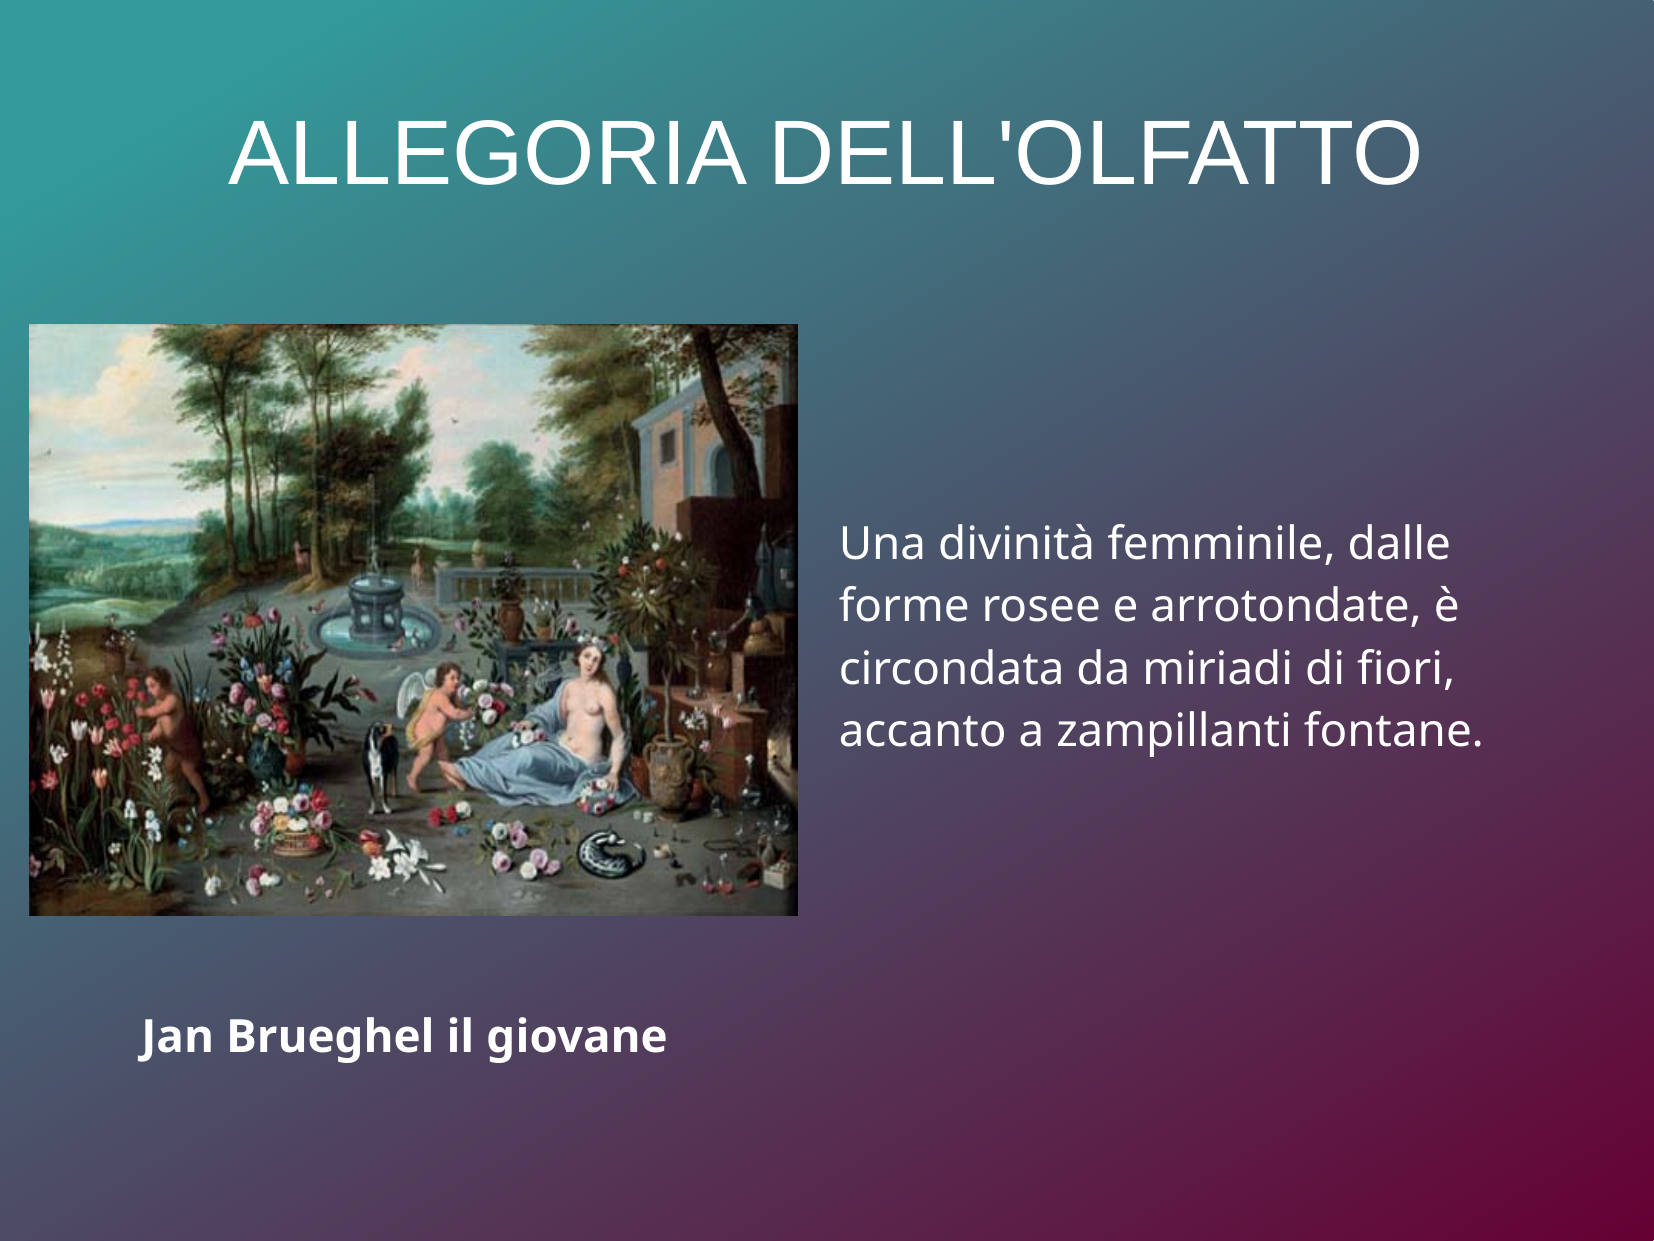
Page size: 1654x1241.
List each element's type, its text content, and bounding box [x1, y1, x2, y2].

list Una divinità femminile, dalle forme rosee e arrotondate, è circondata da miriadi di fiori, accanto a zampillanti fontane. [838, 510, 1565, 1241]
list Jan Brueghel il giovane [41, 1003, 768, 1241]
picture [29, 324, 798, 916]
title ALLEGORIA DELL'OLFATTO [82, 49, 1571, 257]
